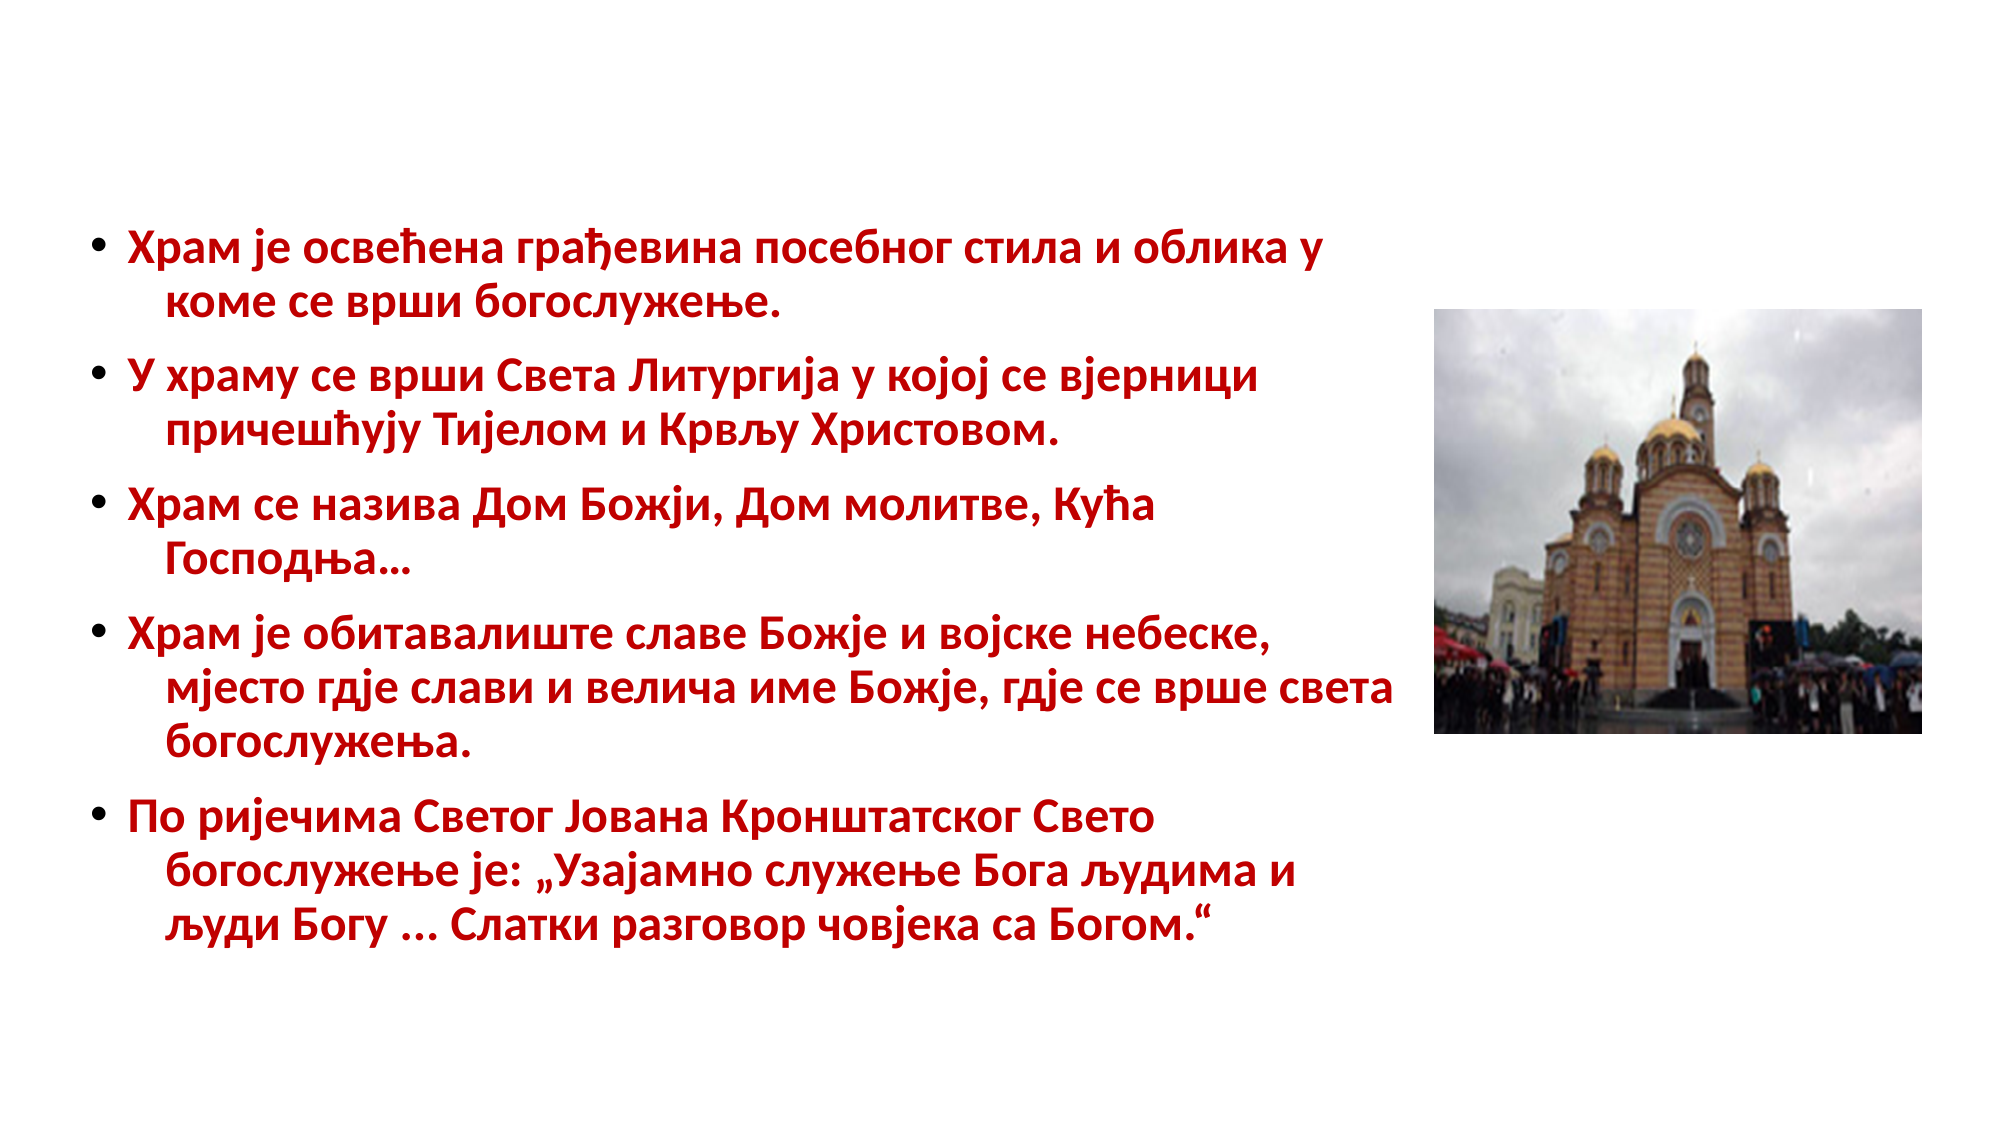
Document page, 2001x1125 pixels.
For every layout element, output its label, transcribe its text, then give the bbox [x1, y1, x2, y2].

picture [1434, 309, 1922, 734]
list Храм је освећена грађевина посебног стила и облика у коме се врши богослужење. У храму се врши Света Литургија у којој се вјерници причешћују Тијелом и Крвљу Христовом. Храм се назива Дом Божји, Дом молитве, Кућа Господња… Храм је обитавалиште славе Божје и војске небеске, мјесто гдје слави и велича име Божје, гдје се врше света богослужења. По ријечима Светог Јована Кронштатског Свето богослужење је: „Узајамно служење Бога људима и људи Богу ... Слатки разговор човјека са Богом.“ [75, 212, 1431, 969]
